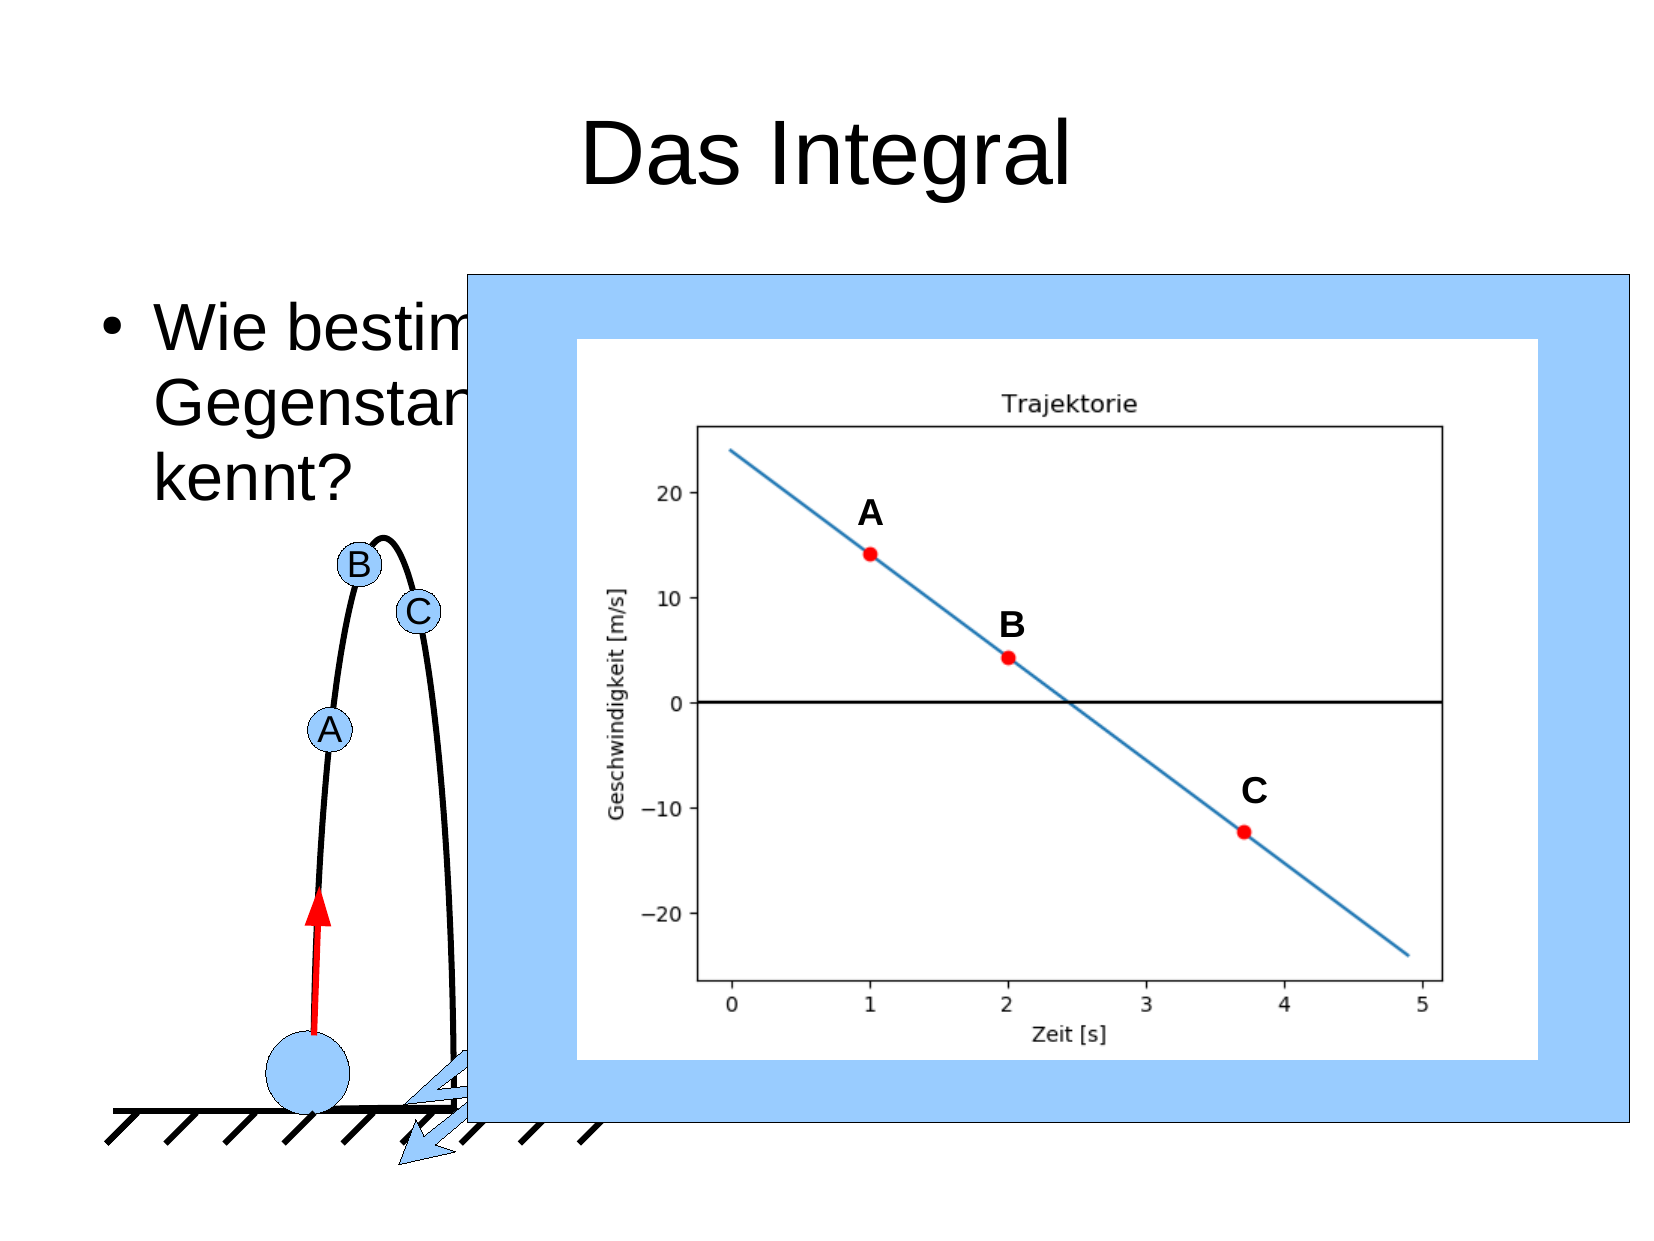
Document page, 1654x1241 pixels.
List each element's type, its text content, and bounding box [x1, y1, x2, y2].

text_box A [307, 707, 353, 753]
picture [577, 339, 1538, 1060]
text_box B [337, 542, 382, 587]
text_box C [1226, 761, 1283, 819]
text_box C [396, 589, 441, 634]
text_box B [984, 596, 1041, 654]
list Wie bestimmt man die Position eines Gegenstands wenn man seine Geschwindigkeit kennt? [82, 290, 467, 1094]
title Das Integral [82, 56, 1571, 250]
text_box [265, 274, 1630, 1165]
text_box A [842, 484, 899, 542]
